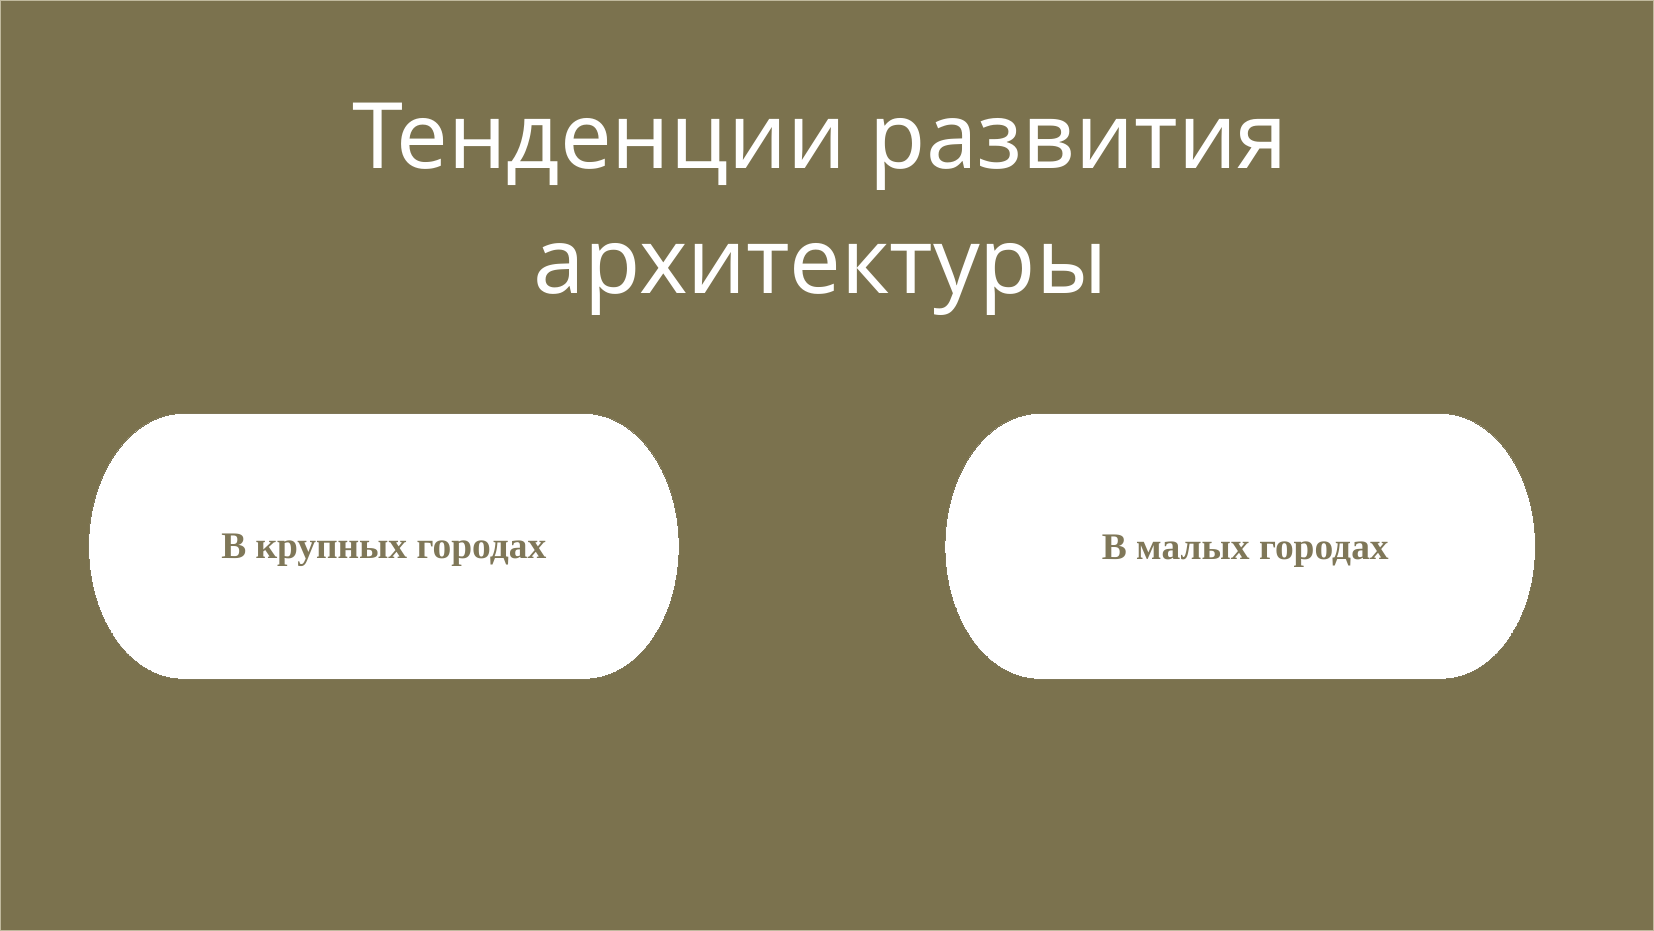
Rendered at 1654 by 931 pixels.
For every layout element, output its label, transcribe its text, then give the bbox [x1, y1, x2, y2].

text_box В малых городах [944, 413, 1536, 680]
text_box В крупных городах [88, 413, 680, 680]
text_box [0, 0, 1654, 931]
title Тенденции развития архитектуры [76, 118, 1565, 274]
